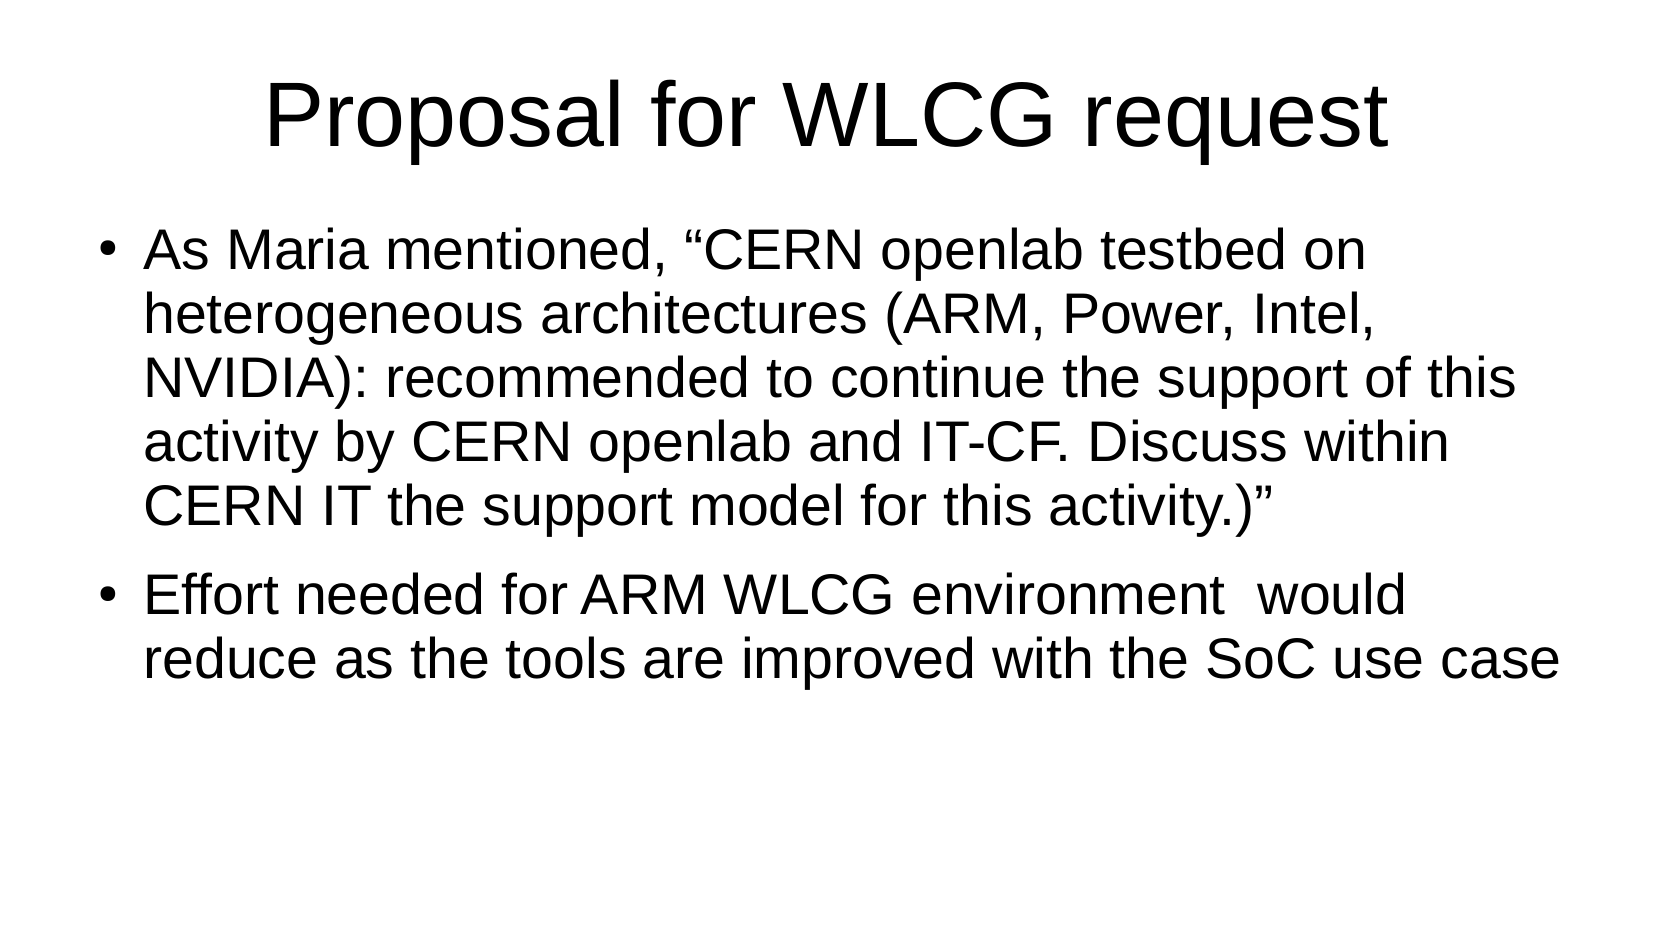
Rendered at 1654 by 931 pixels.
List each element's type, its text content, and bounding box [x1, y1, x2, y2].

title Proposal for WLCG request [82, 37, 1571, 193]
list As Maria mentioned, “CERN openlab testbed on heterogeneous architectures (ARM, Power, Intel, NVIDIA): recommended to continue the support of this activity by CERN openlab and IT-CF. Discuss within CERN IT the support model for this activity.)” Effort needed for ARM WLCG environment would reduce as the tools are improved with the SoC use case [82, 217, 1571, 758]
